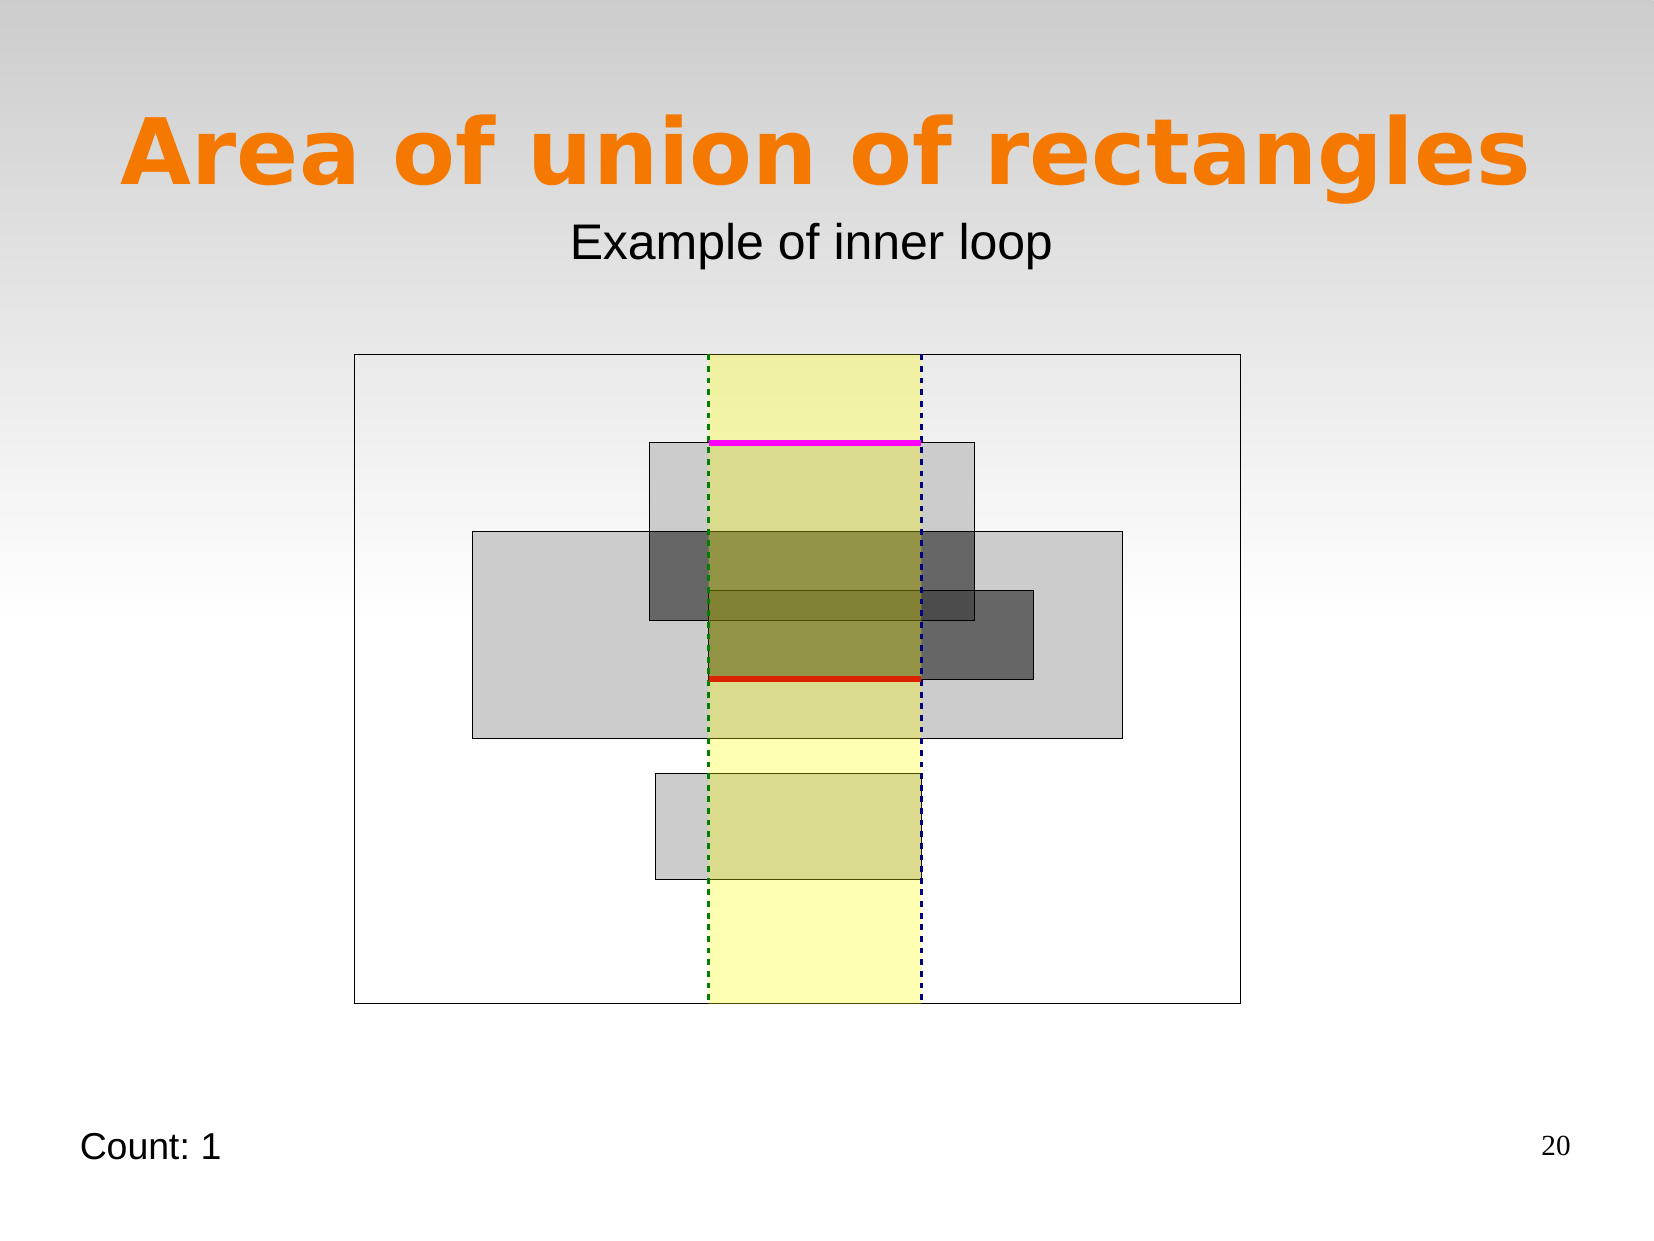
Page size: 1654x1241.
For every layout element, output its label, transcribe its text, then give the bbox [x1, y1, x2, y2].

text_box [708, 354, 922, 440]
text_box [472, 442, 1123, 1004]
text_box Count: 1 [64, 1118, 272, 1176]
text_box Example of inner loop [555, 206, 1087, 278]
title Area of union of rectangles [82, 49, 1571, 257]
